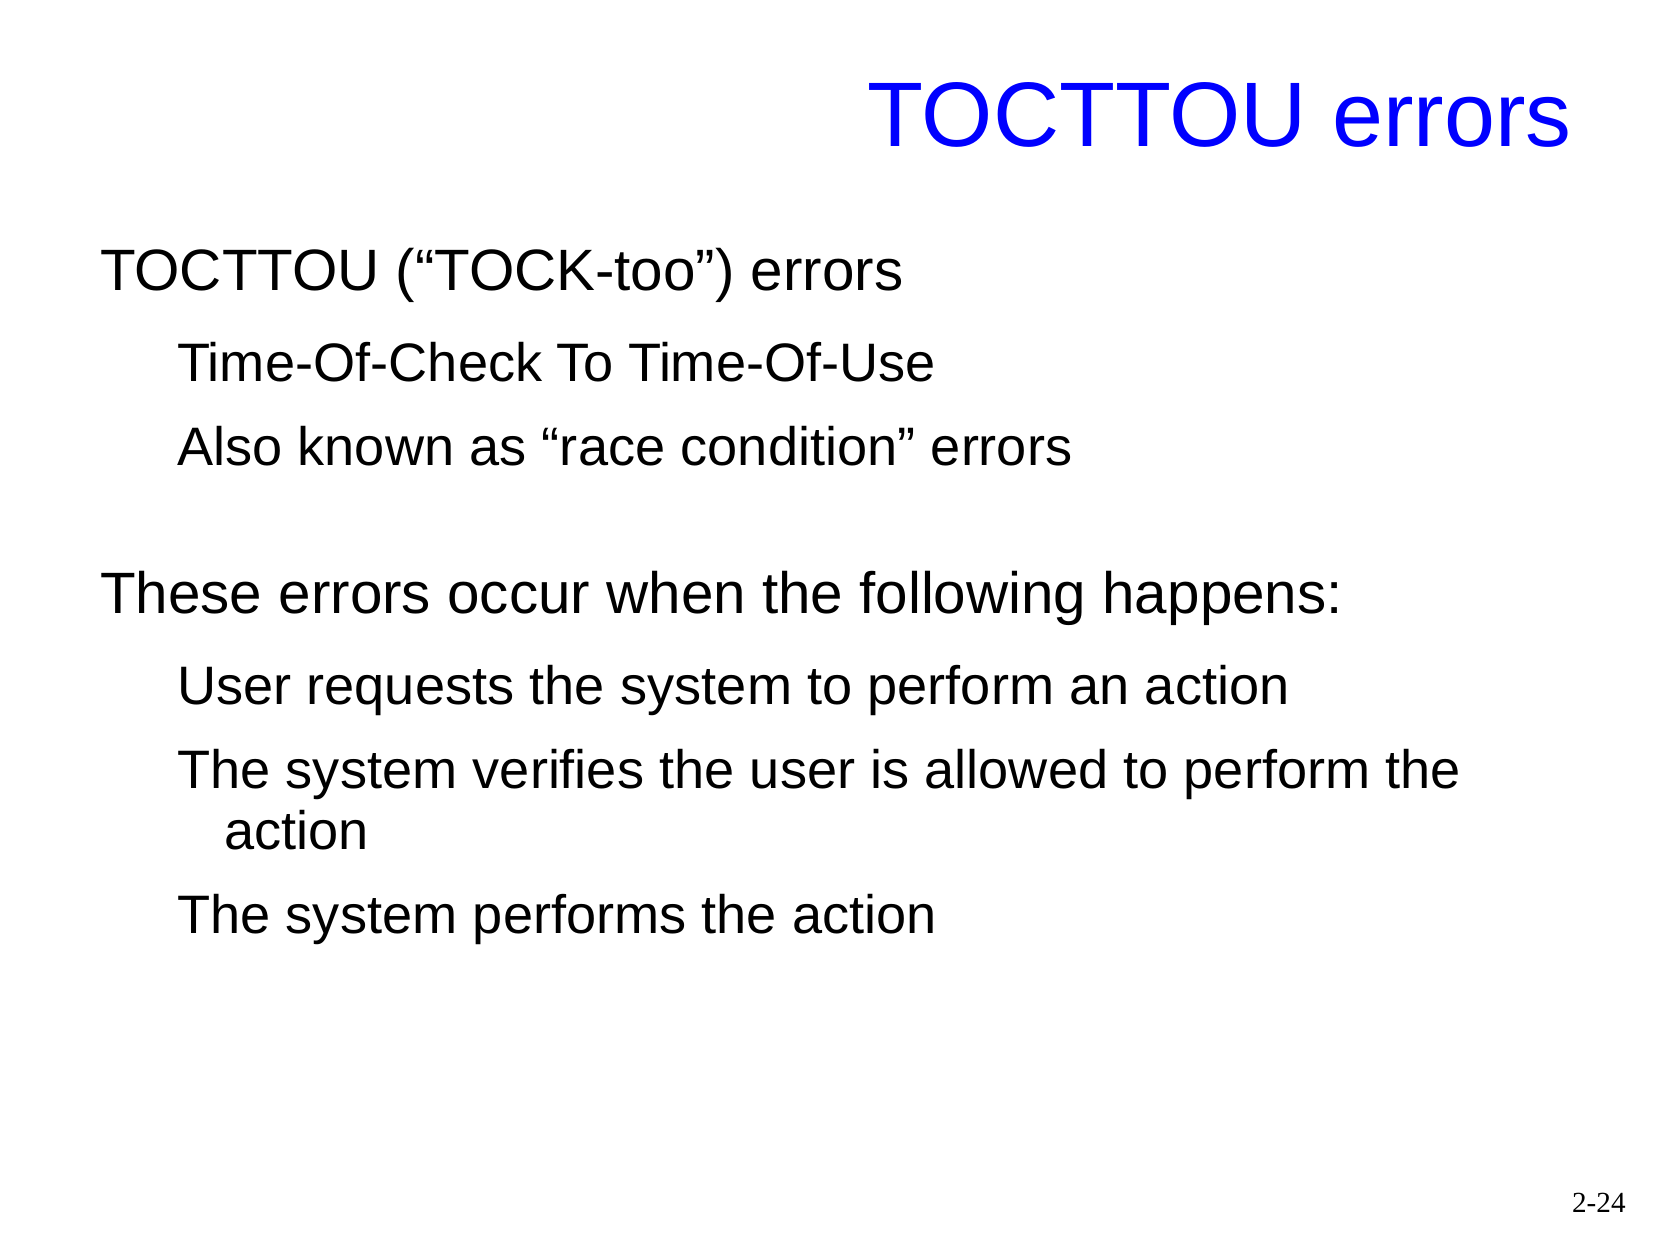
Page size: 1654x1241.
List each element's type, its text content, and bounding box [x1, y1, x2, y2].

title TOCTTOU errors [84, 18, 1573, 211]
list TOCTTOU (“TOCK-too”) errors Time-Of-Check To Time-Of-Use Also known as “race condition” errors These errors occur when the following happens: User requests the system to perform an action The system verifies the user is allowed to perform the action The system performs the action [82, 237, 1571, 1156]
